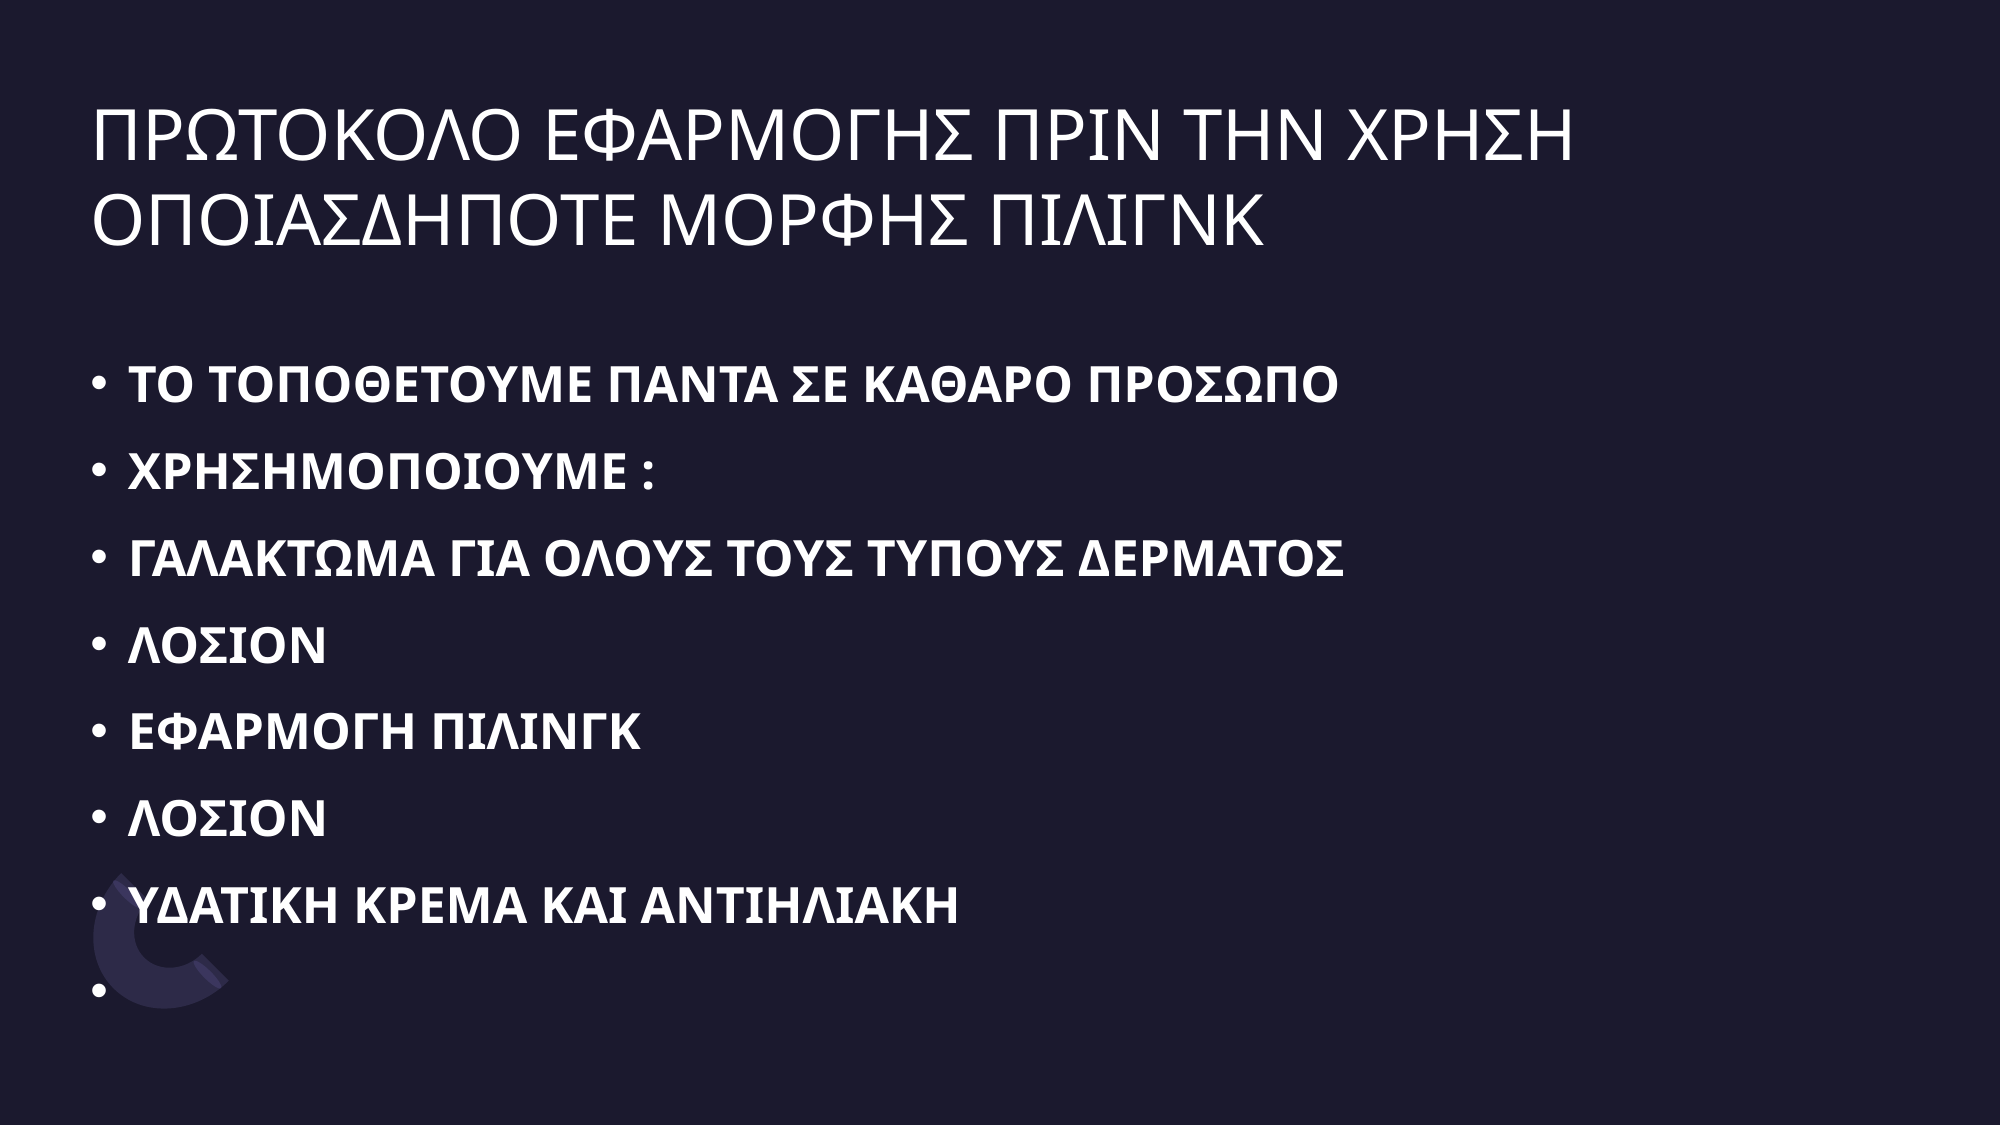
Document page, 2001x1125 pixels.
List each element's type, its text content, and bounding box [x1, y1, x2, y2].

title ΠΡΩΤΟΚΟΛΟ ΕΦΑΡΜΟΓΗΣ ΠΡΙΝ ΤΗΝ ΧΡΗΣΗ ΟΠΟΙΑΣΔΗΠΟΤΕ ΜΟΡΦΗΣ ΠΙΛΙΓΝΚ [90, 90, 1653, 309]
list ΤΟ ΤΟΠΟΘΕΤΟΥΜΕ ΠΑΝΤΑ ΣΕ ΚΑΘΑΡΟ ΠΡΟΣΩΠΟ ΧΡΗΣΗΜΟΠΟΙΟΥΜΕ : ΓΑΛΑΚΤΩΜΑ ΓΙΑ ΟΛΟΥΣ ΤΟΥΣ ΤΥΠΟΥΣ ΔΕΡΜΑΤΟΣ ΛΟΣΙΟΝ ΕΦΑΡΜΟΓΗ ΠΙΛΙΝΓΚ ΛΟΣΙΟΝ ΥΔΑΤΙΚΗ ΚΡΕΜΑ ΚΑΙ ΑΝΤΙΗΛΙΑΚΗ [90, 346, 1910, 1107]
